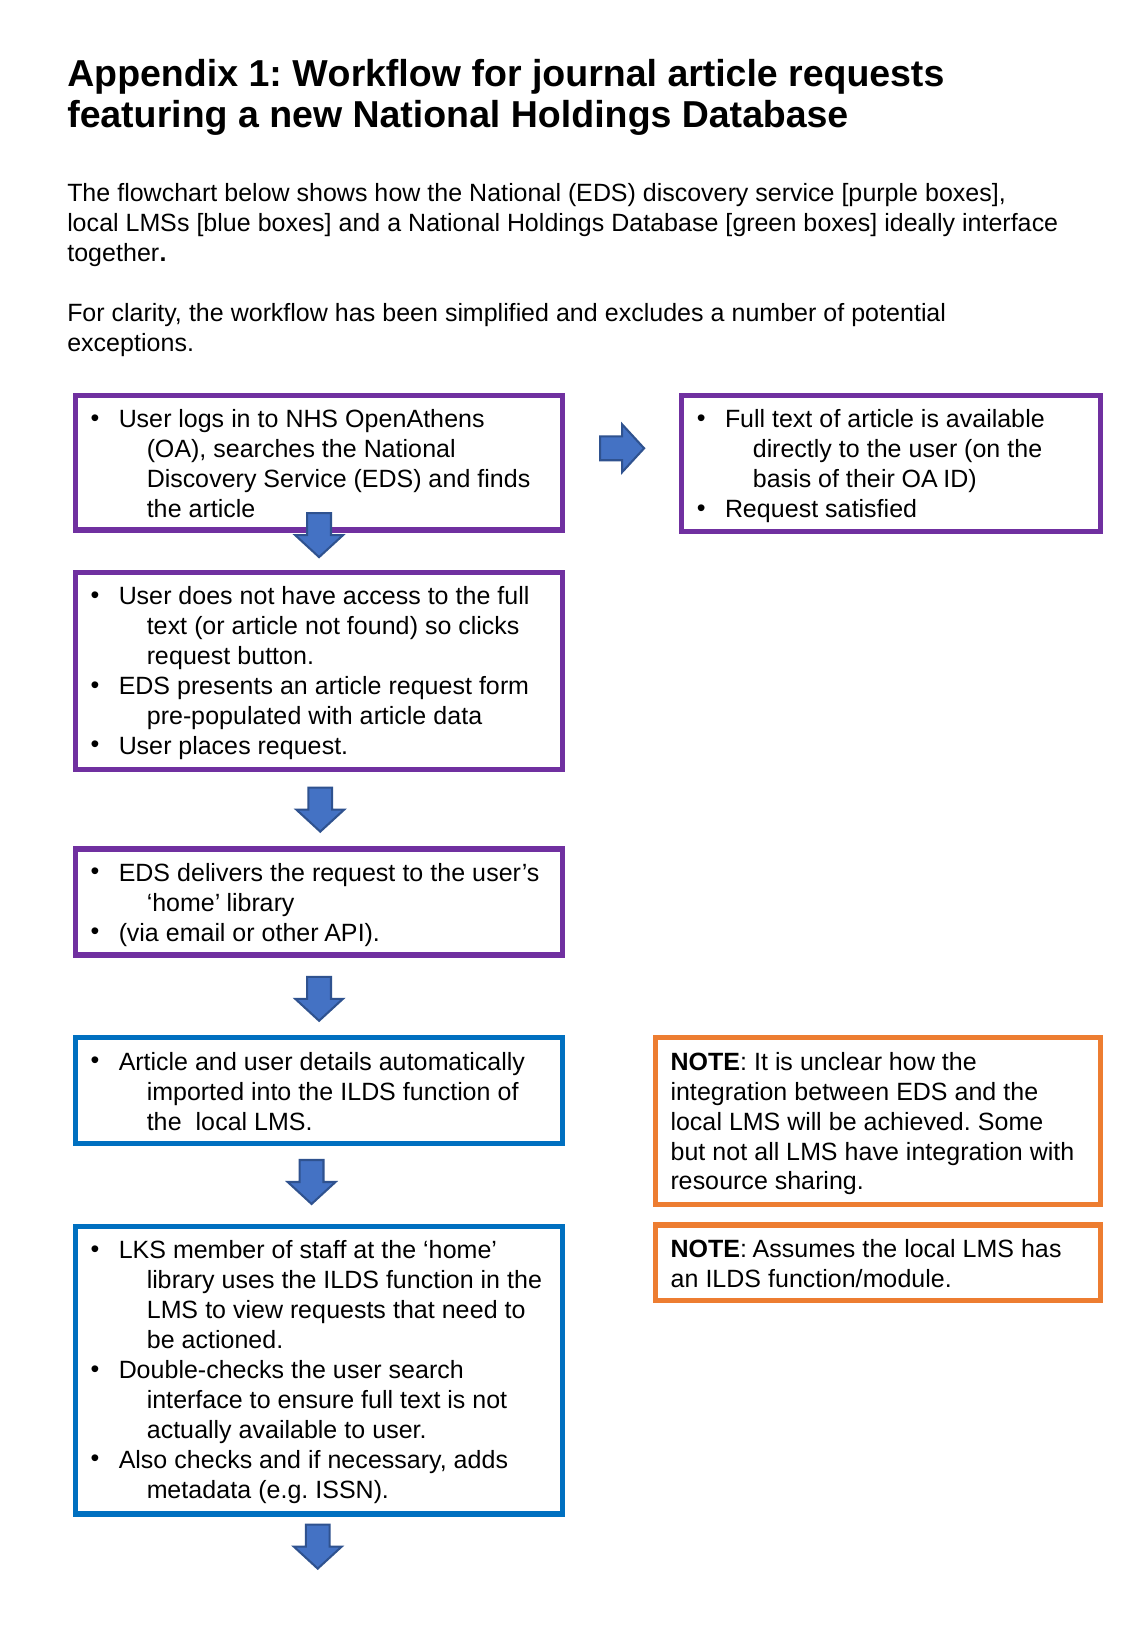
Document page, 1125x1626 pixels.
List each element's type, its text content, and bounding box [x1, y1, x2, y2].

text_box [293, 1524, 342, 1569]
text_box User logs in to NHS OpenAthens (OA), searches the National Discovery Service (EDS) and finds the article [75, 395, 563, 502]
text_box EDS delivers the request to the user’s ‘home’ library (via email or other API). [75, 848, 563, 955]
text_box NOTE: Assumes the local LMS has an ILDS function/module. [655, 1224, 1101, 1301]
text_box [600, 424, 645, 473]
text_box The flowchart below shows how the National (EDS) discovery service [purple boxes], local LMSs [blue boxes] and a National Holdings Database [green boxes] ideally interface together. For clarity, the workflow has been simplified and excludes a number of potential exceptions. [52, 139, 1076, 367]
text_box [295, 513, 343, 558]
title Appendix 1: Workflow for journal article requests featuring a new National Holdings Database [52, 29, 1023, 139]
text_box Article and user details automatically imported into the ILDS function of the local LMS. [75, 1037, 563, 1144]
text_box [296, 787, 345, 832]
text_box [295, 976, 343, 1021]
text_box User does not have access to the full text (or article not found) so clicks request button. EDS presents an article request form pre-populated with article data User places request. [75, 572, 563, 770]
text_box LKS member of staff at the ‘home’ library uses the ILDS function in the LMS to view requests that need to be actioned. Double-checks the user search interface to ensure full text is not actually available to user. Also checks and if necessary, adds metadata (e.g. ISSN). [75, 1226, 563, 1515]
text_box Full text of article is available directly to the user (on the basis of their OA ID) Request satisfied [681, 395, 1101, 532]
text_box NOTE: It is unclear how the integration between EDS and the local LMS will be achieved. Some but not all LMS have integration with resource sharing. [655, 1037, 1101, 1205]
text_box [287, 1160, 336, 1204]
